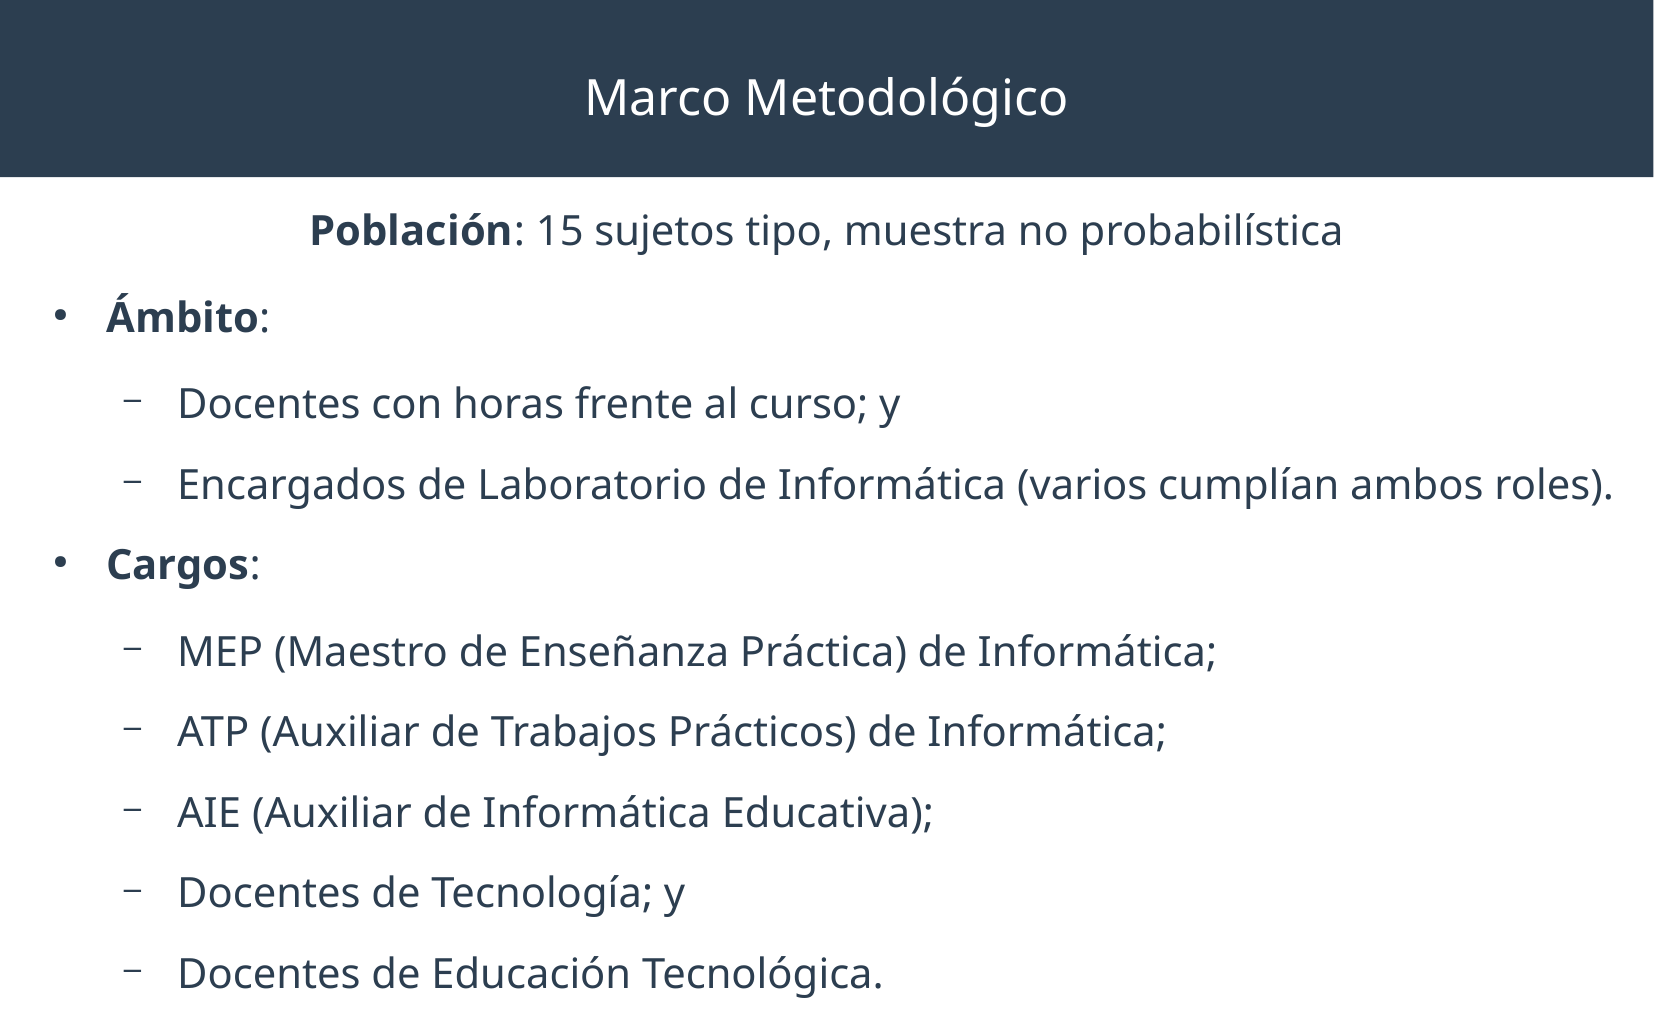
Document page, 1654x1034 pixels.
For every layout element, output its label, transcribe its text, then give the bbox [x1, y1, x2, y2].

text_box Marco Metodológico [70, 54, 1583, 166]
list Población: 15 sujetos tipo, muestra no probabilística Ámbito: Docentes con horas frente al curso; y Encargados de Laboratorio de Informática (varios cumplían ambos roles). Cargos: MEP (Maestro de Enseñanza Práctica) de Informática; ATP (Auxiliar de Trabajos Prácticos) de Informática; AIE (Auxiliar de Informática Educativa); Docentes de Tecnología; y Docentes de Educación Tecnológica. [35, 200, 1619, 1028]
